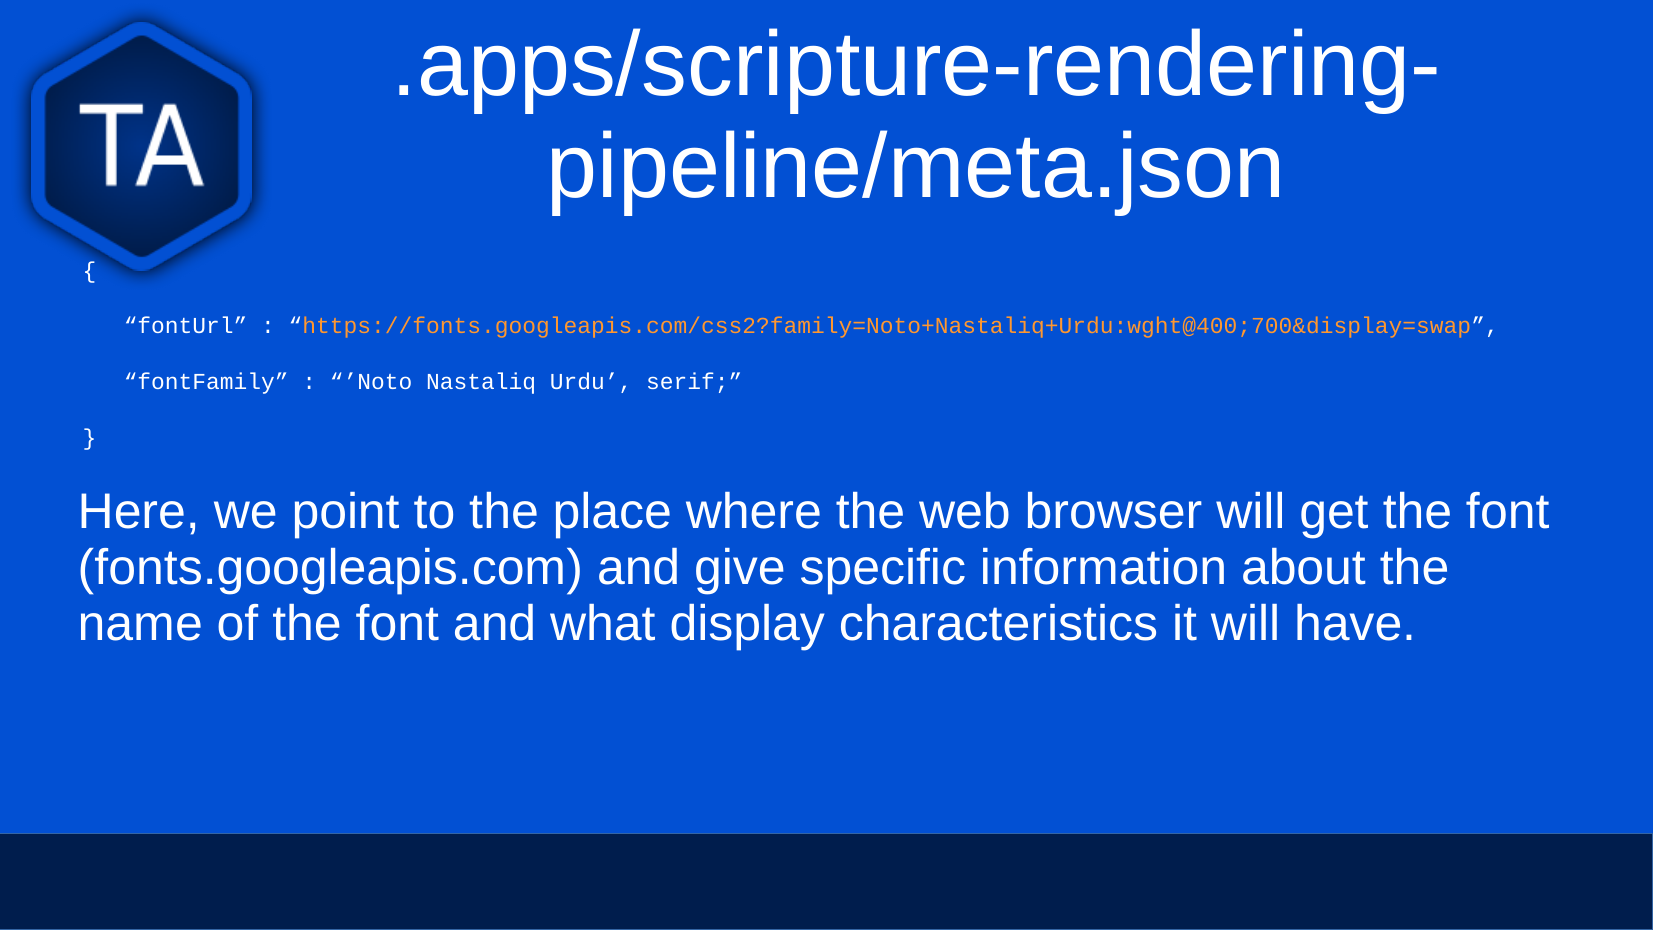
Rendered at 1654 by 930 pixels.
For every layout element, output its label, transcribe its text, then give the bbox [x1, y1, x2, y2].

list { “fontUrl” : “https://fonts.googleapis.com/css2?family=Noto+Nastaliq+Urdu:wght@400;700&display=swap”, “fontFamily” : “’Noto Nastaliq Urdu’, serif;” } [82, 258, 1571, 470]
title .apps/scripture-rendering-pipeline/meta.json [263, 12, 1571, 218]
text_box Here, we point to the place where the web browser will get the font (fonts.googleapis.com) and give specific information about the name of the font and what display characteristics it will have. [62, 476, 1575, 706]
picture [31, 22, 252, 271]
